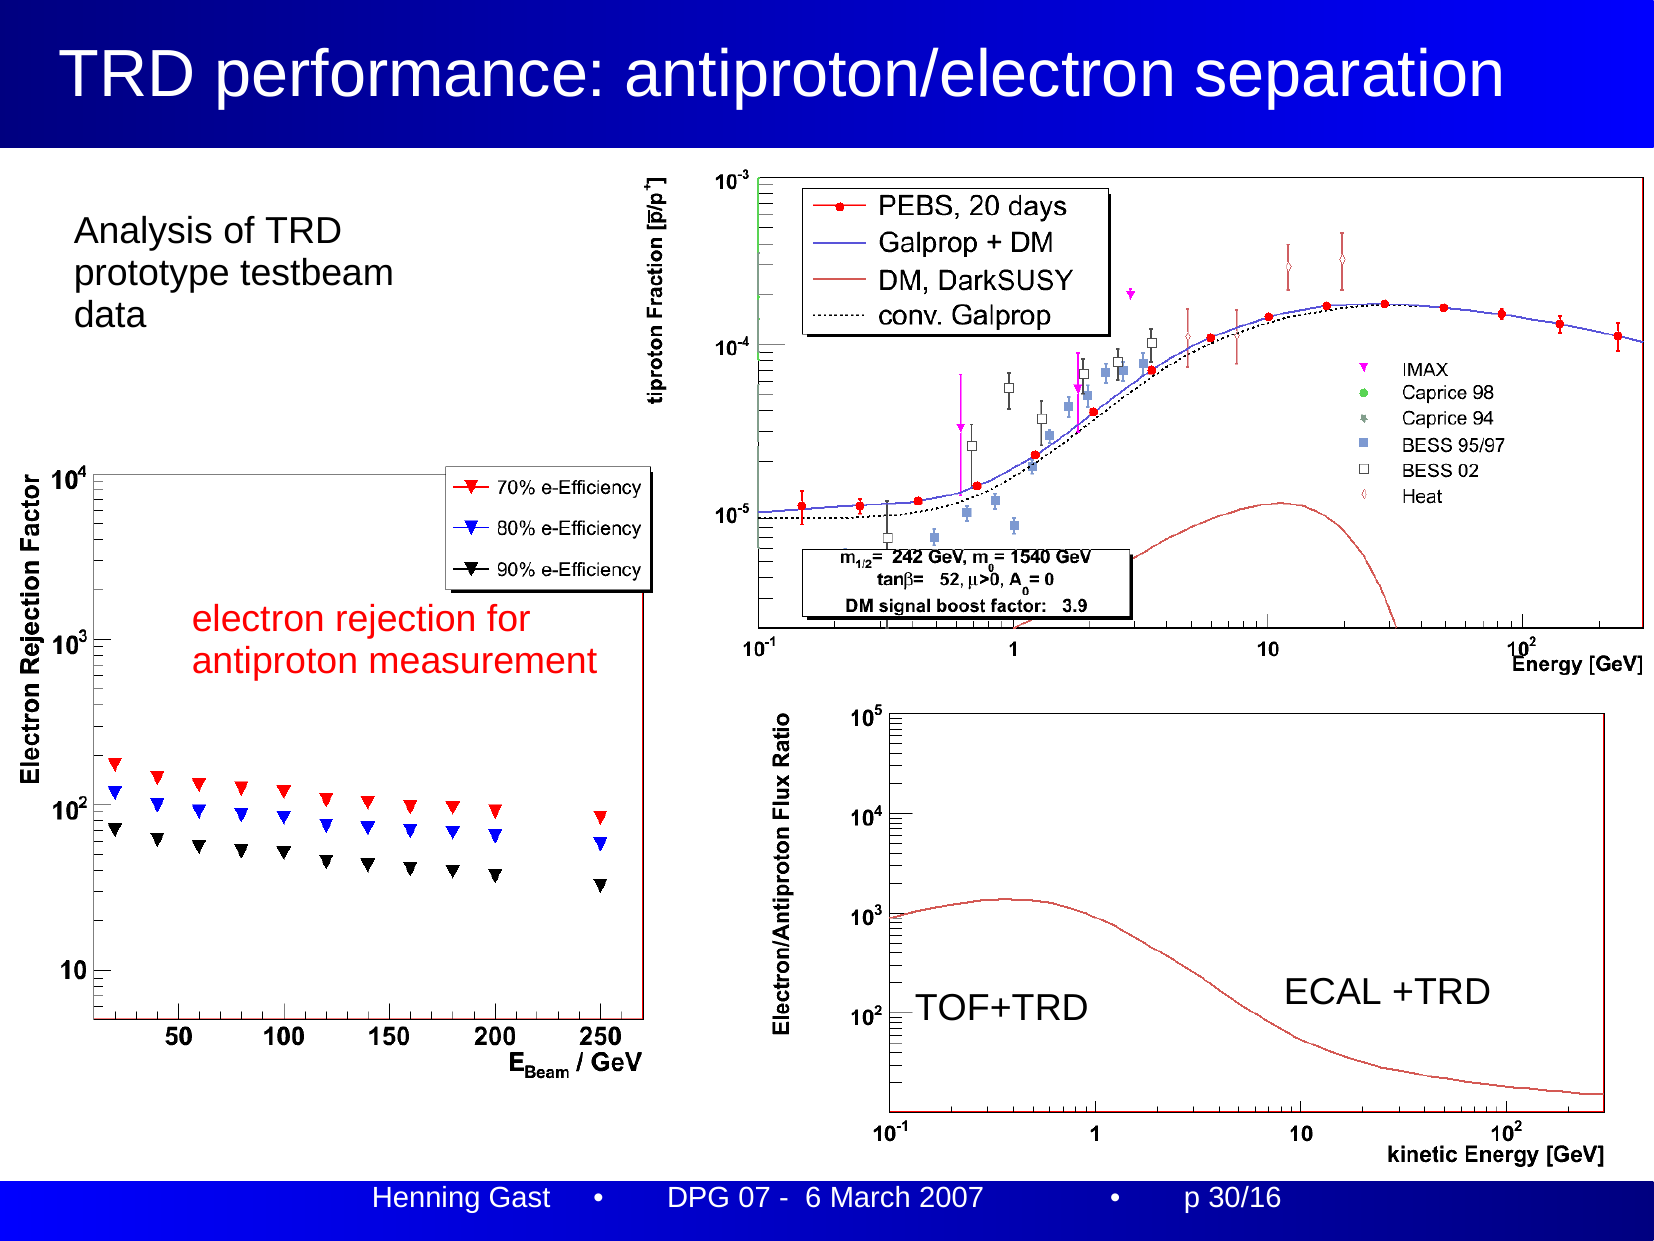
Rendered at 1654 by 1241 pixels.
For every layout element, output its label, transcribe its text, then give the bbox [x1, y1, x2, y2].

text_box ECAL +TRD [1269, 963, 1532, 1034]
picture [767, 700, 1613, 1169]
picture [9, 155, 1651, 1088]
text_box TOF+TRD [900, 979, 1126, 1051]
title TRD performance: antiproton/electron separation [0, 0, 1654, 148]
text_box Analysis of TRD prototype testbeam data [59, 201, 473, 384]
text_box electron rejection for antiproton measurement [177, 590, 650, 717]
